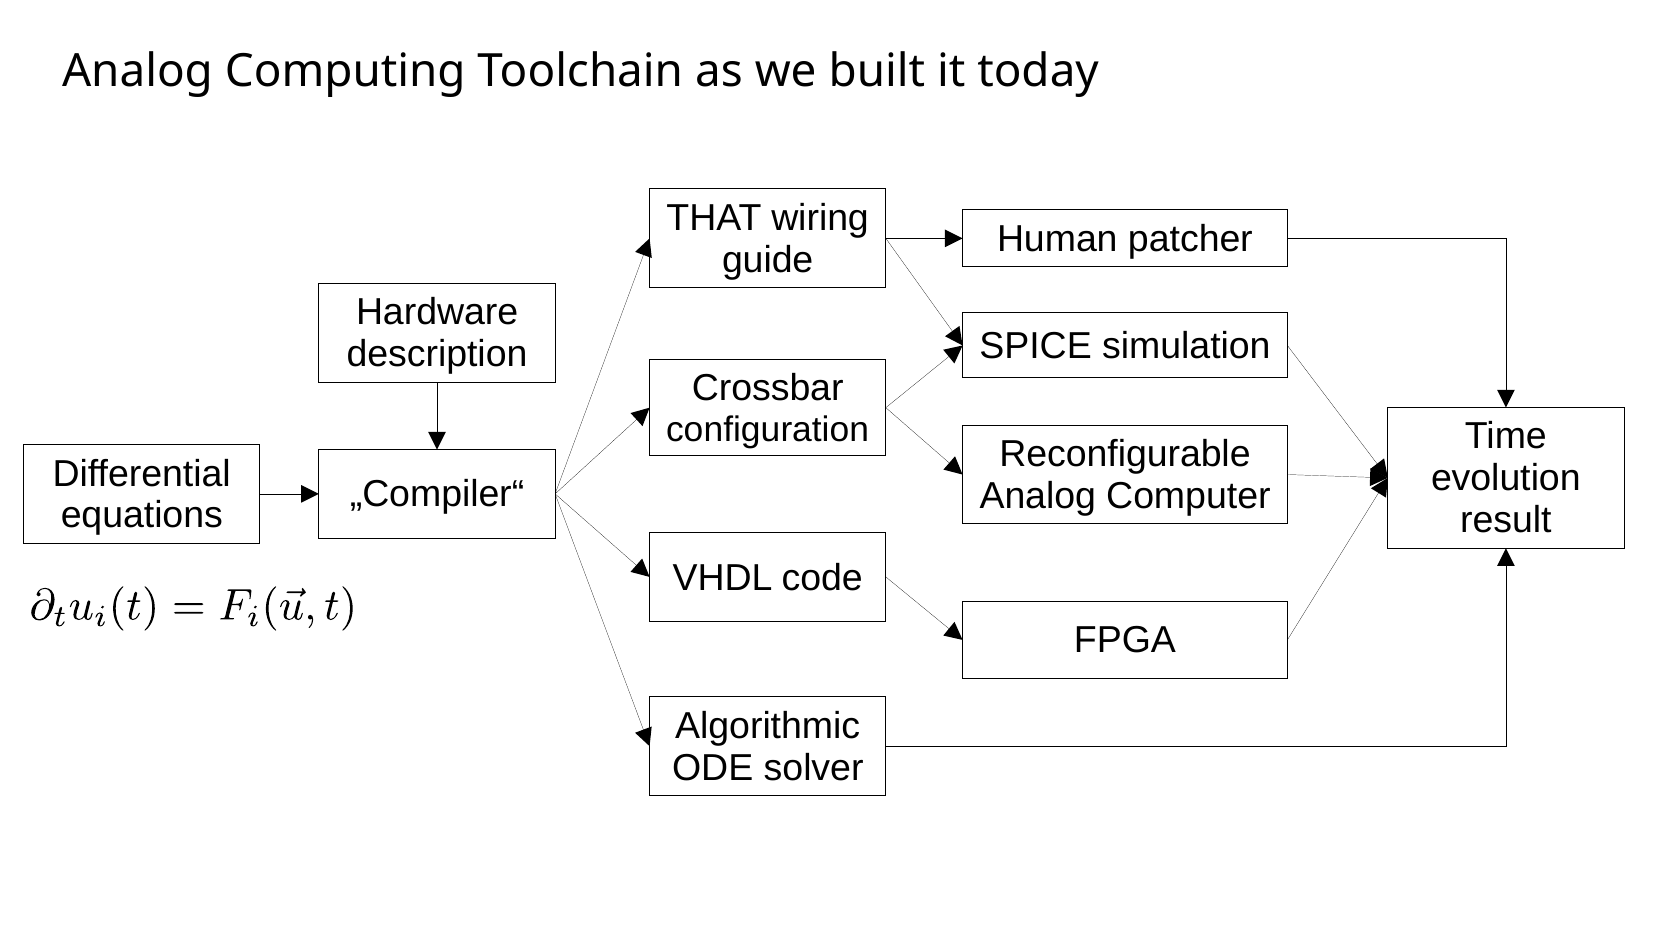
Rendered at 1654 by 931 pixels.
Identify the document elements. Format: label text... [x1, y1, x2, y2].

text_box Crossbar configuration [649, 359, 886, 456]
text_box Reconfigurable Analog Computer [962, 425, 1288, 524]
text_box Time evolution result [1387, 407, 1625, 549]
text_box SPICE simulation [962, 312, 1288, 378]
text_box Algorithmic ODE solver [649, 696, 886, 796]
text_box VHDL code [649, 532, 886, 622]
text_box Human patcher [962, 209, 1288, 267]
picture [29, 584, 355, 633]
text_box THAT wiring guide [649, 188, 886, 288]
text_box Analog Computing Toolchain as we built it today [47, 29, 1613, 156]
text_box „Compiler“ [318, 449, 556, 539]
text_box Differential equations [23, 444, 260, 544]
text_box FPGA [962, 601, 1288, 679]
text_box Hardware description [318, 283, 556, 383]
